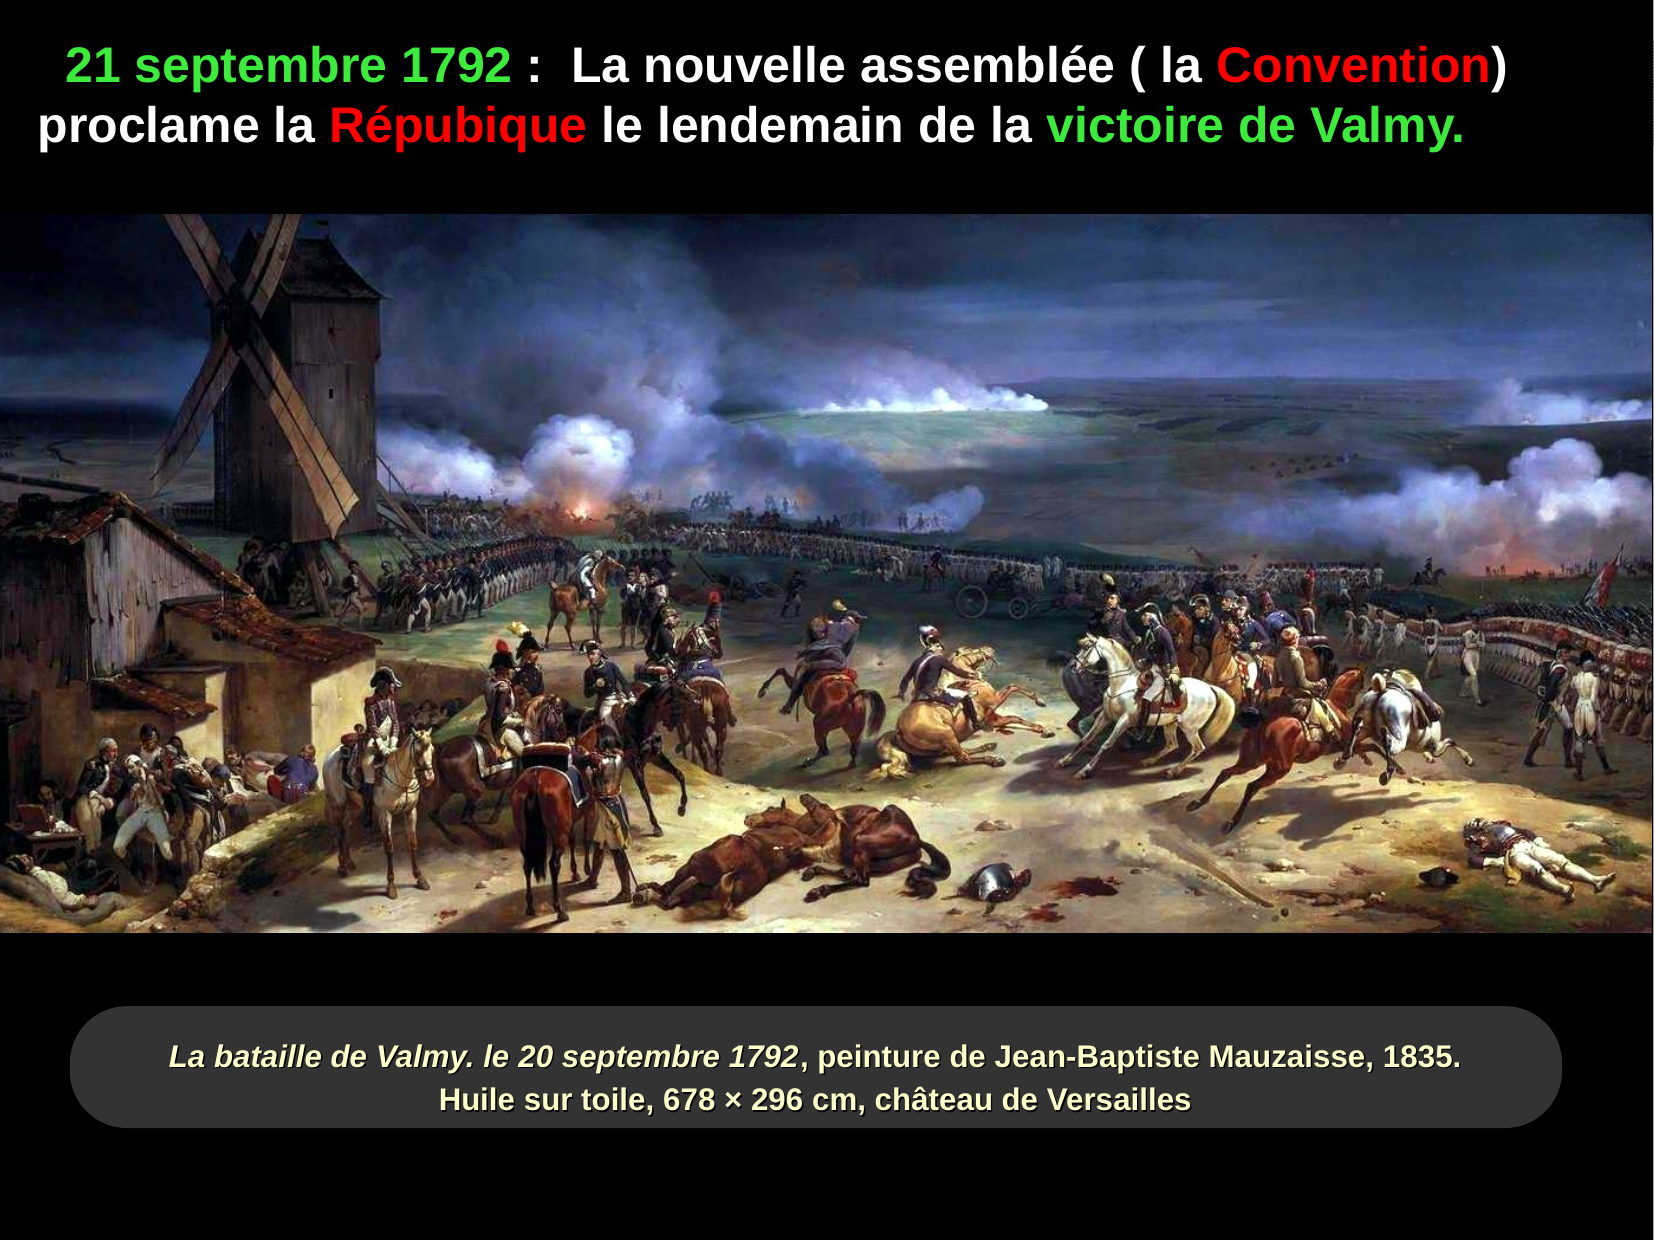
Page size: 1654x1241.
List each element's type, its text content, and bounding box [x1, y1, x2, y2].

text_box 21 septembre 1792 : La nouvelle assemblée ( la Convention) proclame la Répubique le lendemain de la victoire de Valmy. [22, 40, 1653, 145]
text_box La bataille de Valmy. le 20 septembre 1792, peinture de Jean-Baptiste Mauzaisse, 1835. Huile sur toile, 678 × 296 cm, château de Versailles [69, 1006, 1563, 1129]
picture [0, 214, 1652, 933]
